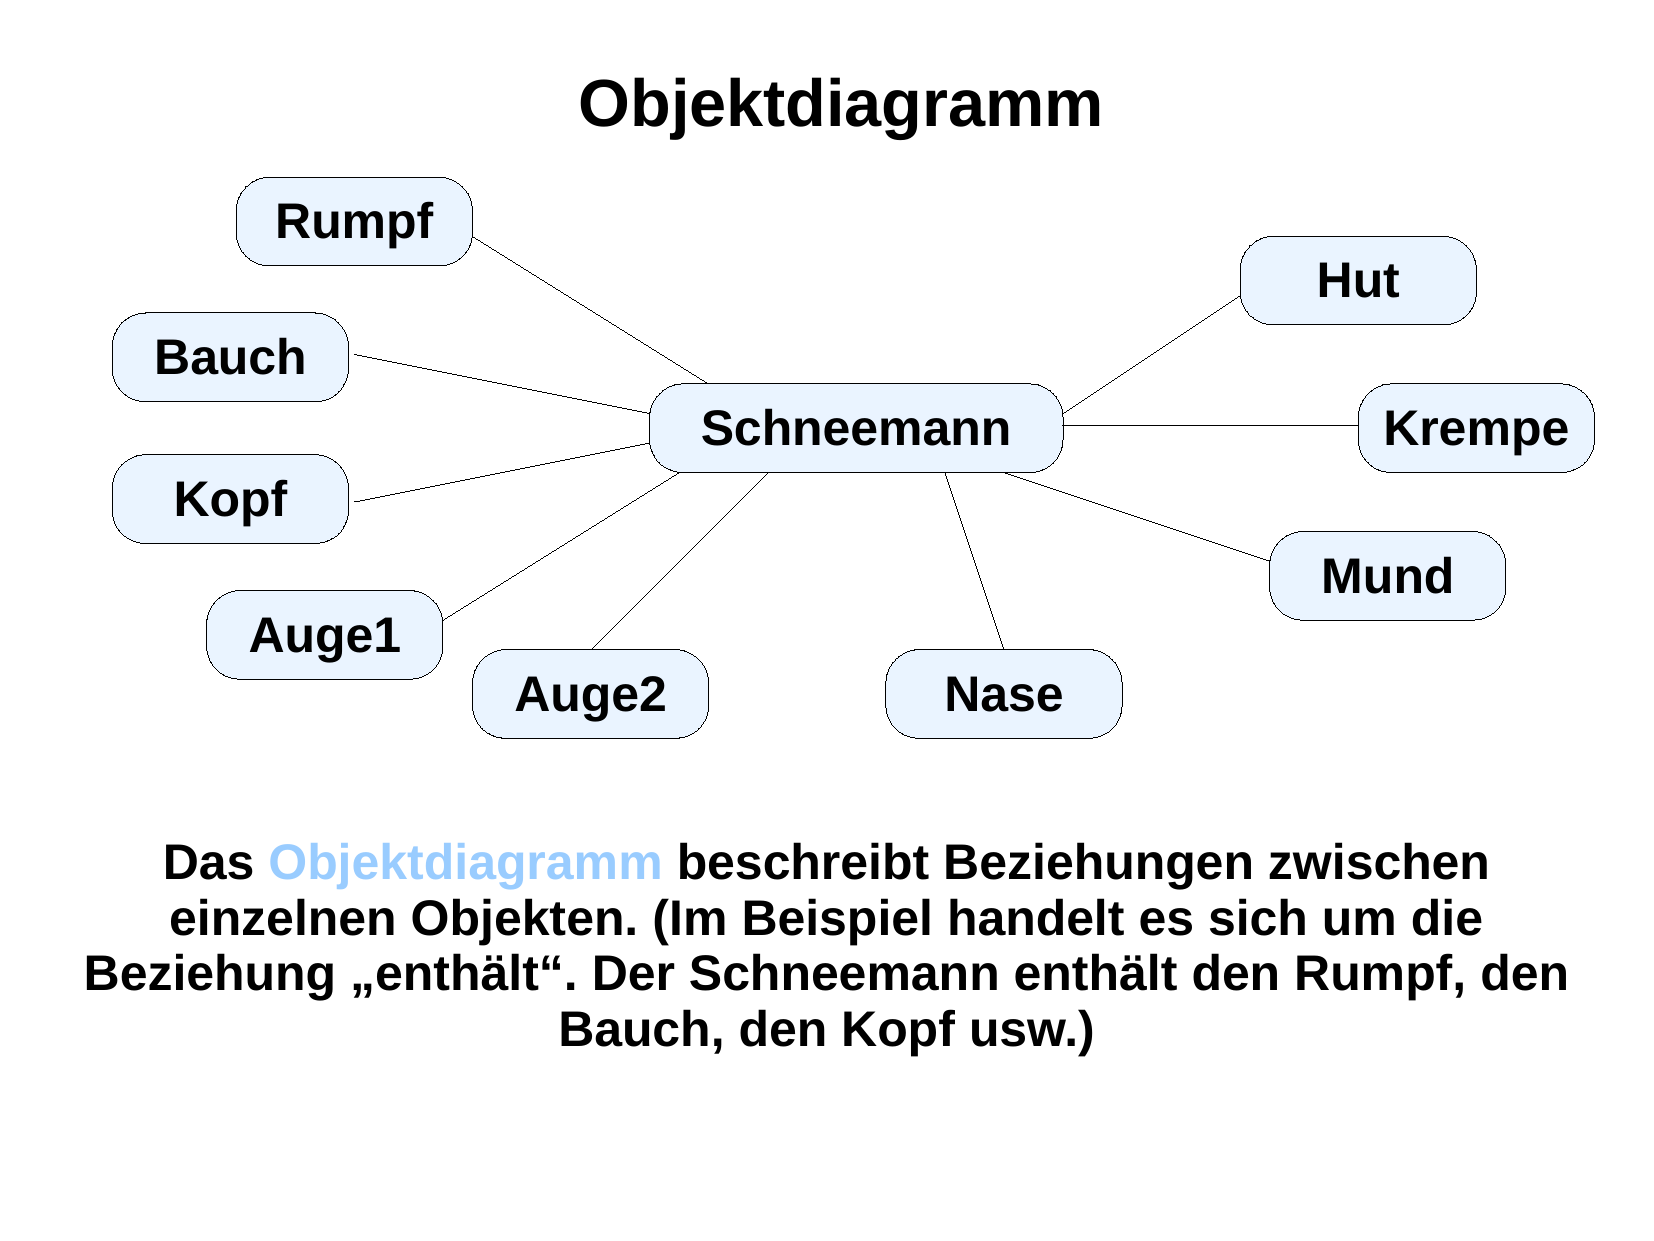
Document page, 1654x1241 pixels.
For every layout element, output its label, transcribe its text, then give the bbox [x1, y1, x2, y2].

text_box Schneemann [649, 383, 1064, 473]
text_box Hut [1240, 236, 1477, 325]
text_box Auge2 [472, 649, 709, 739]
text_box Bauch [112, 312, 349, 402]
text_box Krempe [1358, 383, 1595, 473]
text_box Nase [885, 649, 1123, 739]
text_box Kopf [112, 454, 349, 544]
text_box Rumpf [236, 177, 473, 266]
text_box Mund [1269, 531, 1506, 621]
text_box Auge1 [206, 590, 443, 680]
text_box Objektdiagramm [59, 59, 1625, 149]
text_box Das Objektdiagramm beschreibt Beziehungen zwischen einzelnen Objekten. (Im Beispiel handelt es sich um die Beziehung „enthält“. Der Schneemann enthält den Rumpf, den Bauch, den Kopf usw.) [59, 826, 1595, 1070]
